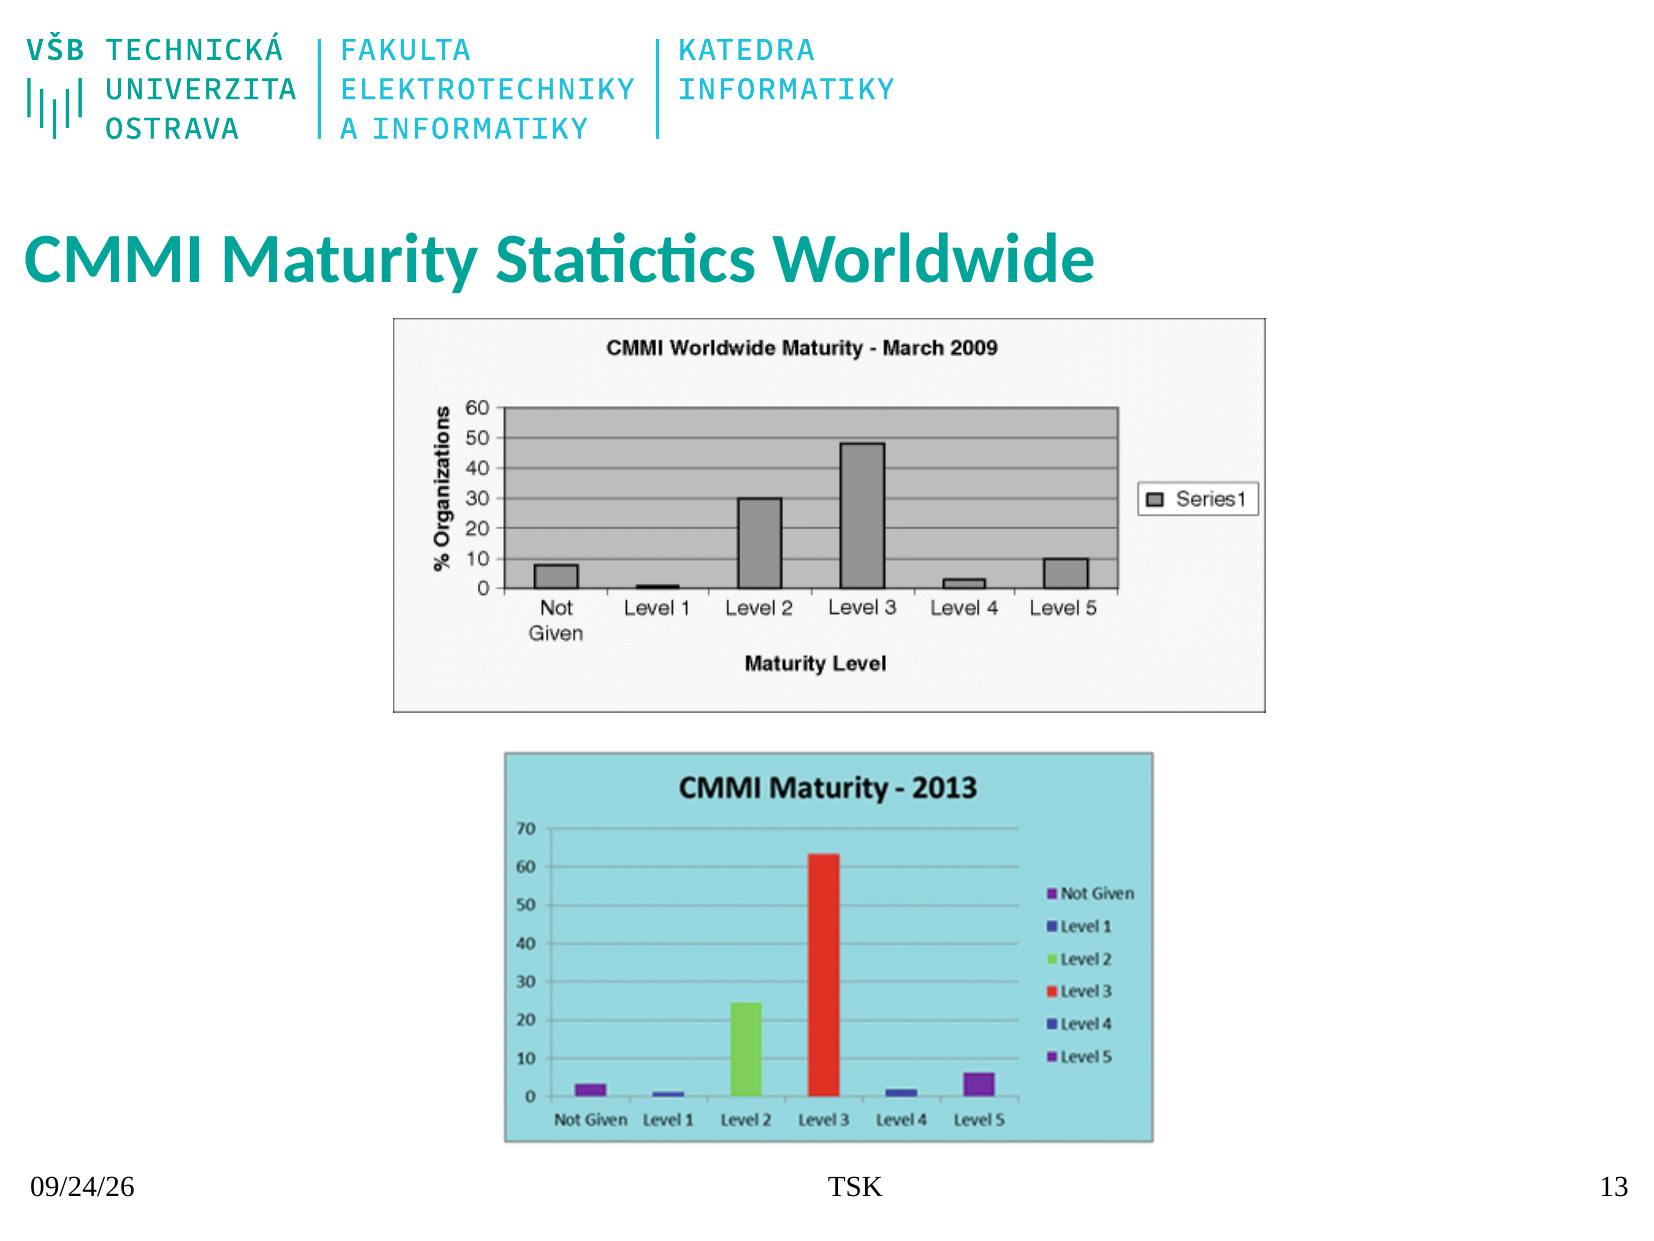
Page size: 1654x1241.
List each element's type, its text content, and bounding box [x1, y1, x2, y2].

picture [26, 31, 894, 139]
picture [502, 750, 1156, 1145]
title CMMI Maturity Statictics Worldwide [24, 169, 1629, 300]
picture [393, 318, 1266, 714]
